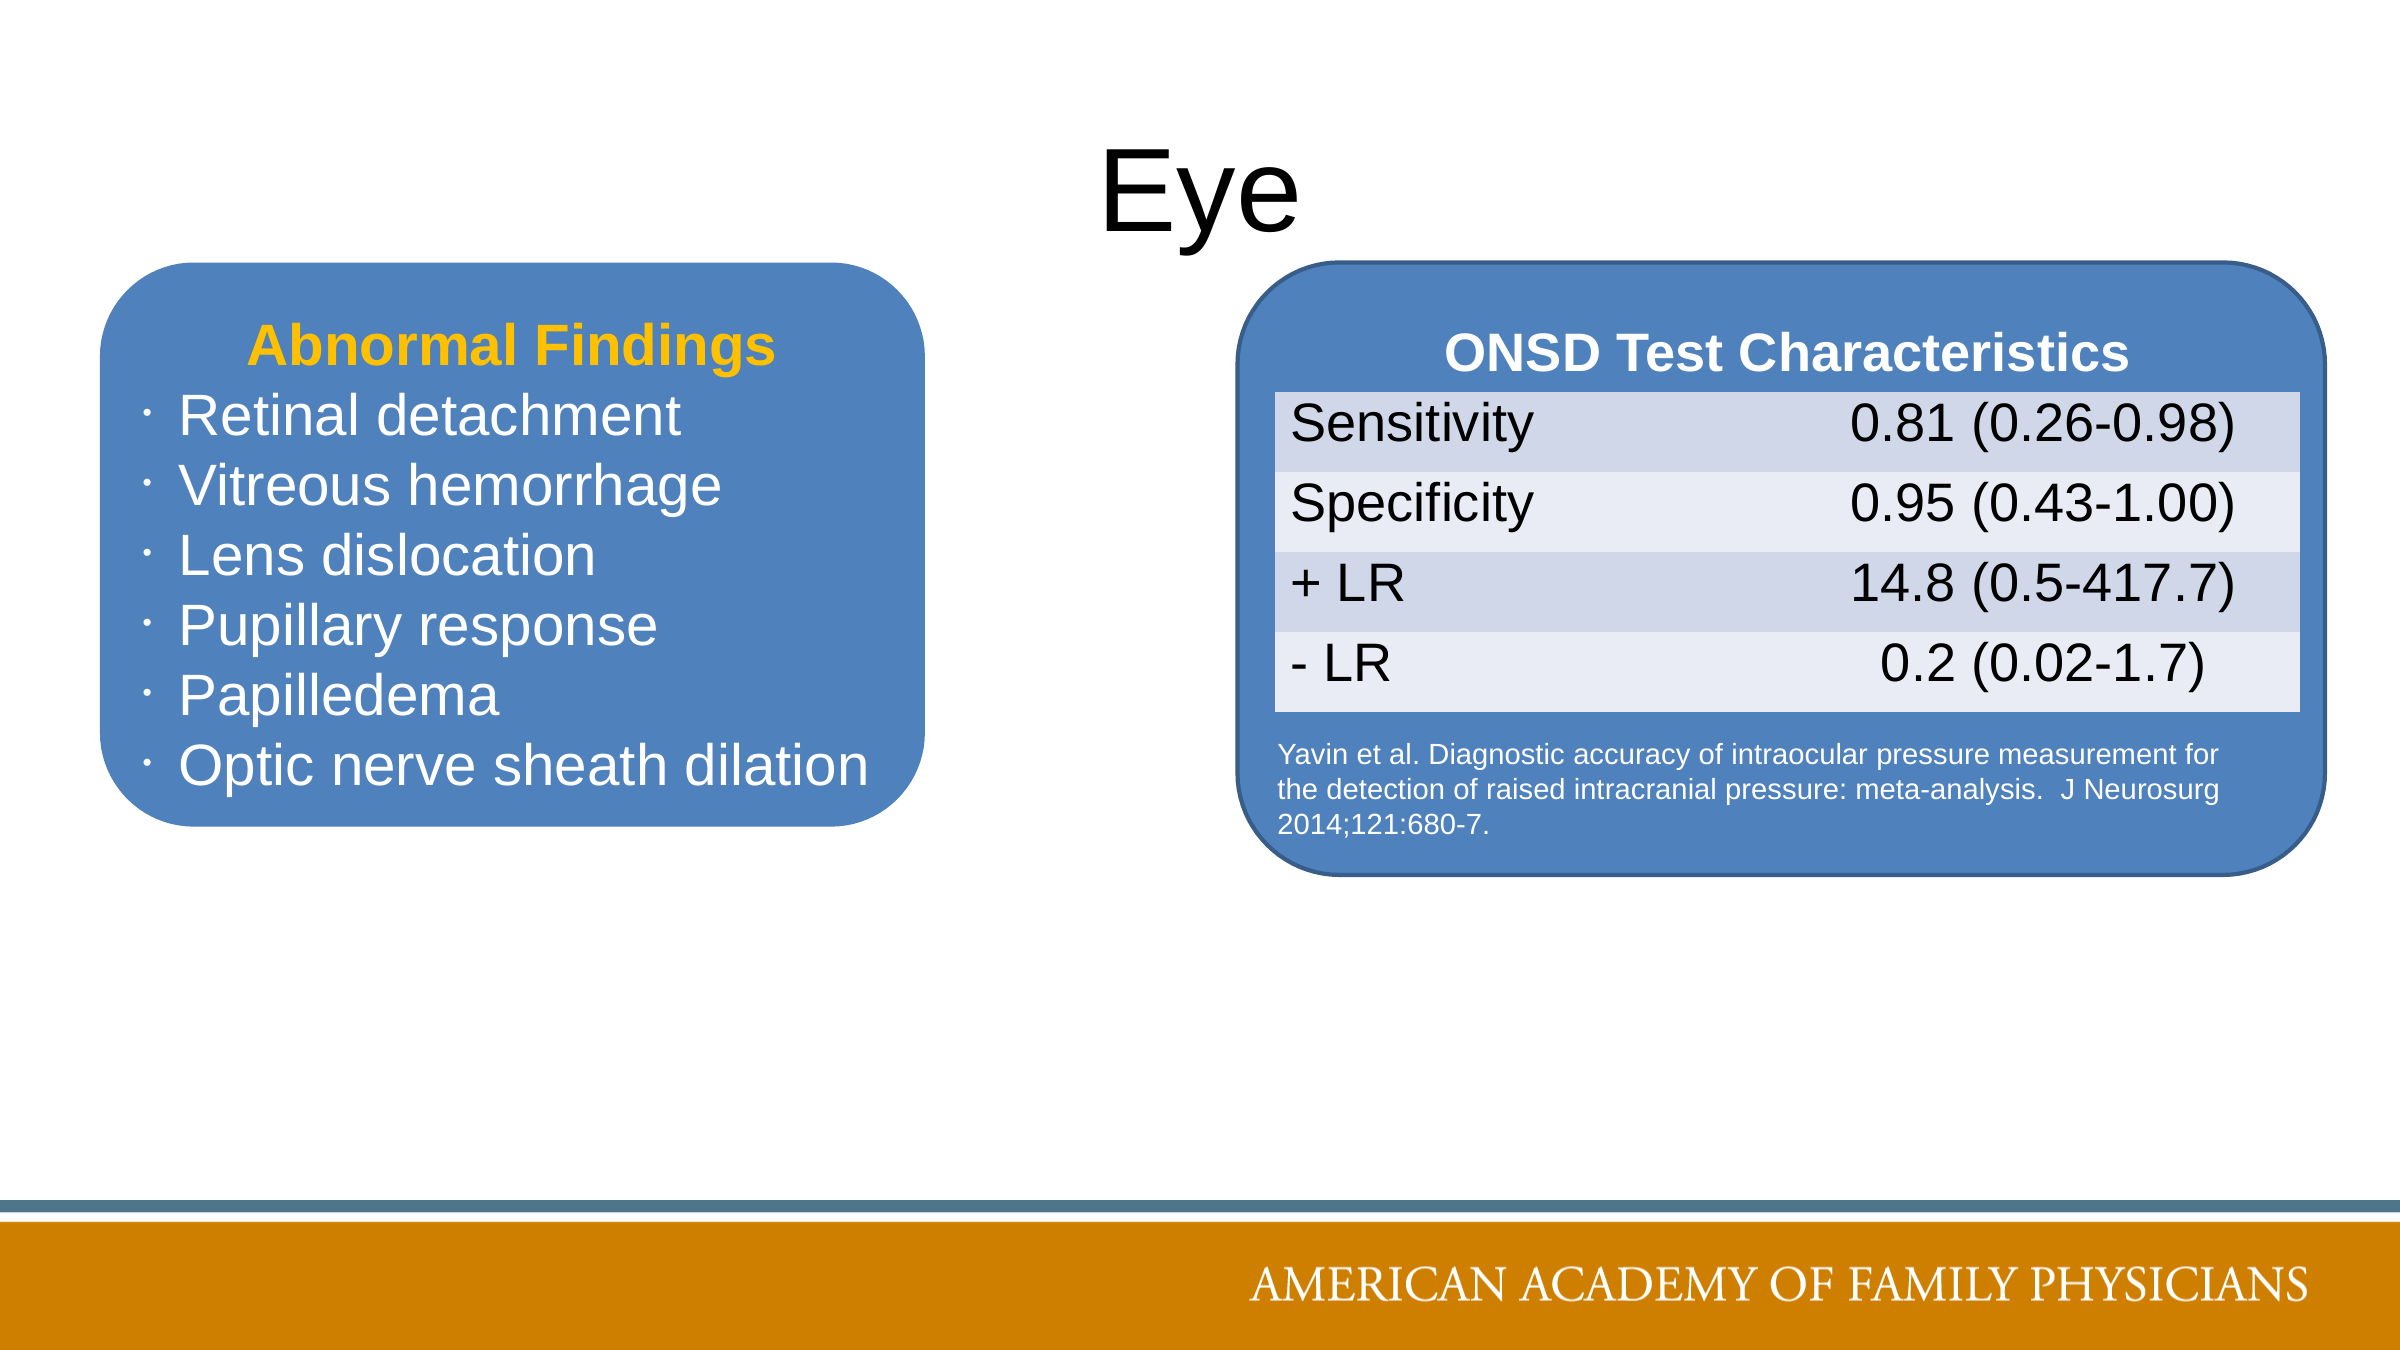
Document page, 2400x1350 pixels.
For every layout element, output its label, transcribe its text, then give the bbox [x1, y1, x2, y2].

text_box Abnormal Findings [244, 307, 780, 377]
table_cell Sensitivity [1275, 392, 1693, 472]
text_box [99, 262, 925, 827]
text_box Eye [1095, 112, 1305, 256]
table_cell Specificity [1275, 472, 1693, 552]
table_cell + LR [1275, 552, 1693, 632]
table_cell 0.2 (0.02-1.7) [1693, 632, 2300, 712]
table_cell 14.8 (0.5-417.7) [1693, 552, 2300, 632]
text_box Yavin et al. Diagnostic accuracy of intraocular pressure measurement for the detection of raised intracranial pressure: meta-analysis. J Neurosurg 2014;121:680-7. [1275, 735, 2264, 841]
table_header ONSD Test Characteristics [1275, 323, 2300, 392]
text_box [1240, 265, 2322, 872]
text_box Retinal detachment Vitreous hemorrhage Lens dislocation Pupillary response Papilledema Optic nerve sheath dilation [140, 377, 872, 798]
table_cell - LR [1275, 632, 1693, 712]
picture [0, 1200, 2400, 1350]
table_cell 0.95 (0.43-1.00) [1693, 472, 2300, 552]
table_cell 0.81 (0.26-0.98) [1693, 392, 2300, 472]
